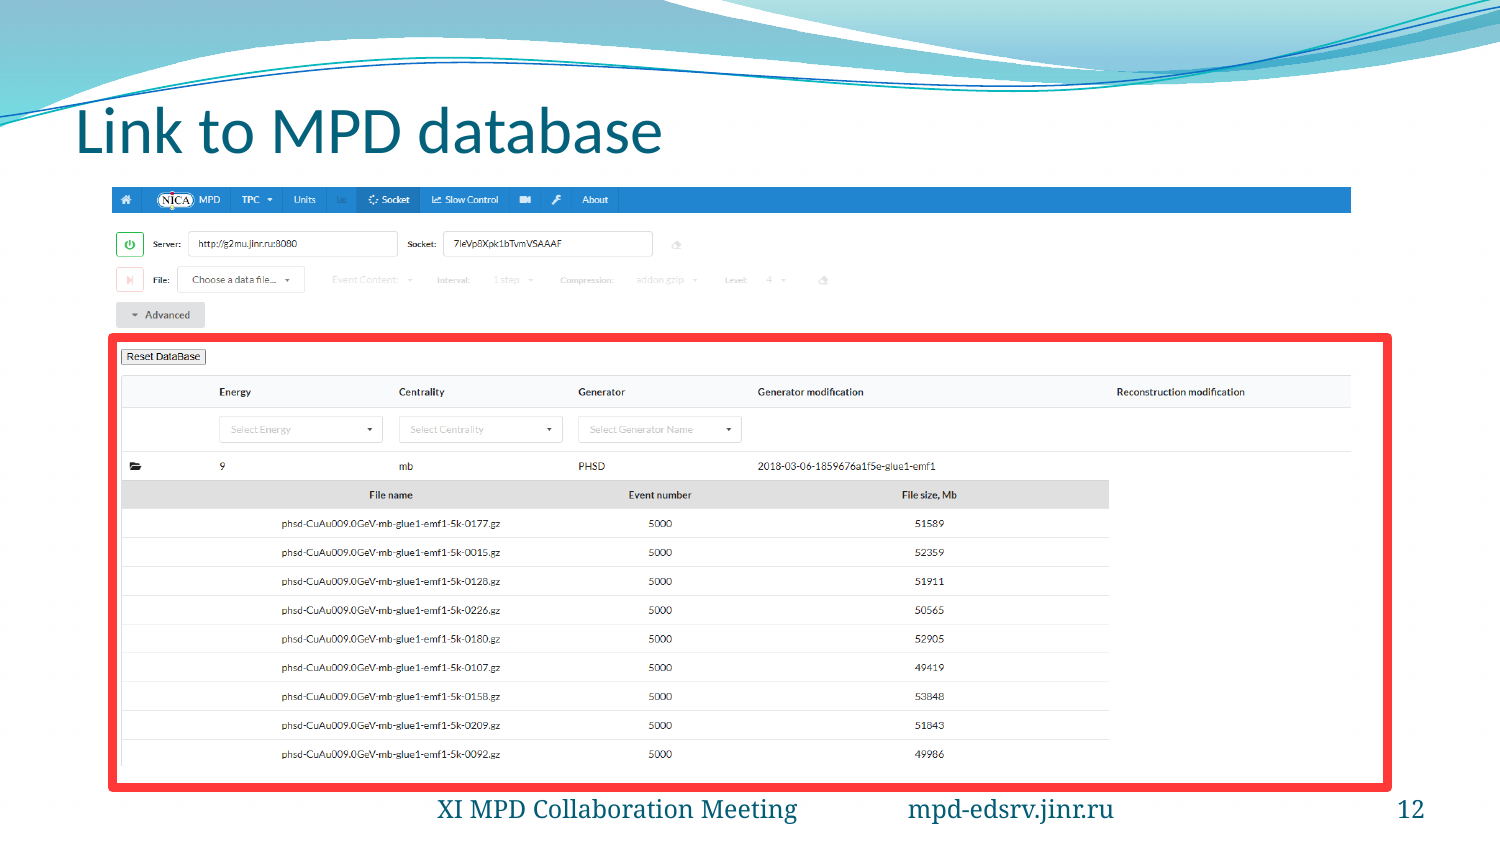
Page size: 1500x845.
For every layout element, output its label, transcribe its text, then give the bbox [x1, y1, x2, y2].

picture [112, 187, 1351, 333]
title Link to MPD database [75, 86, 1425, 188]
picture [117, 342, 1351, 766]
